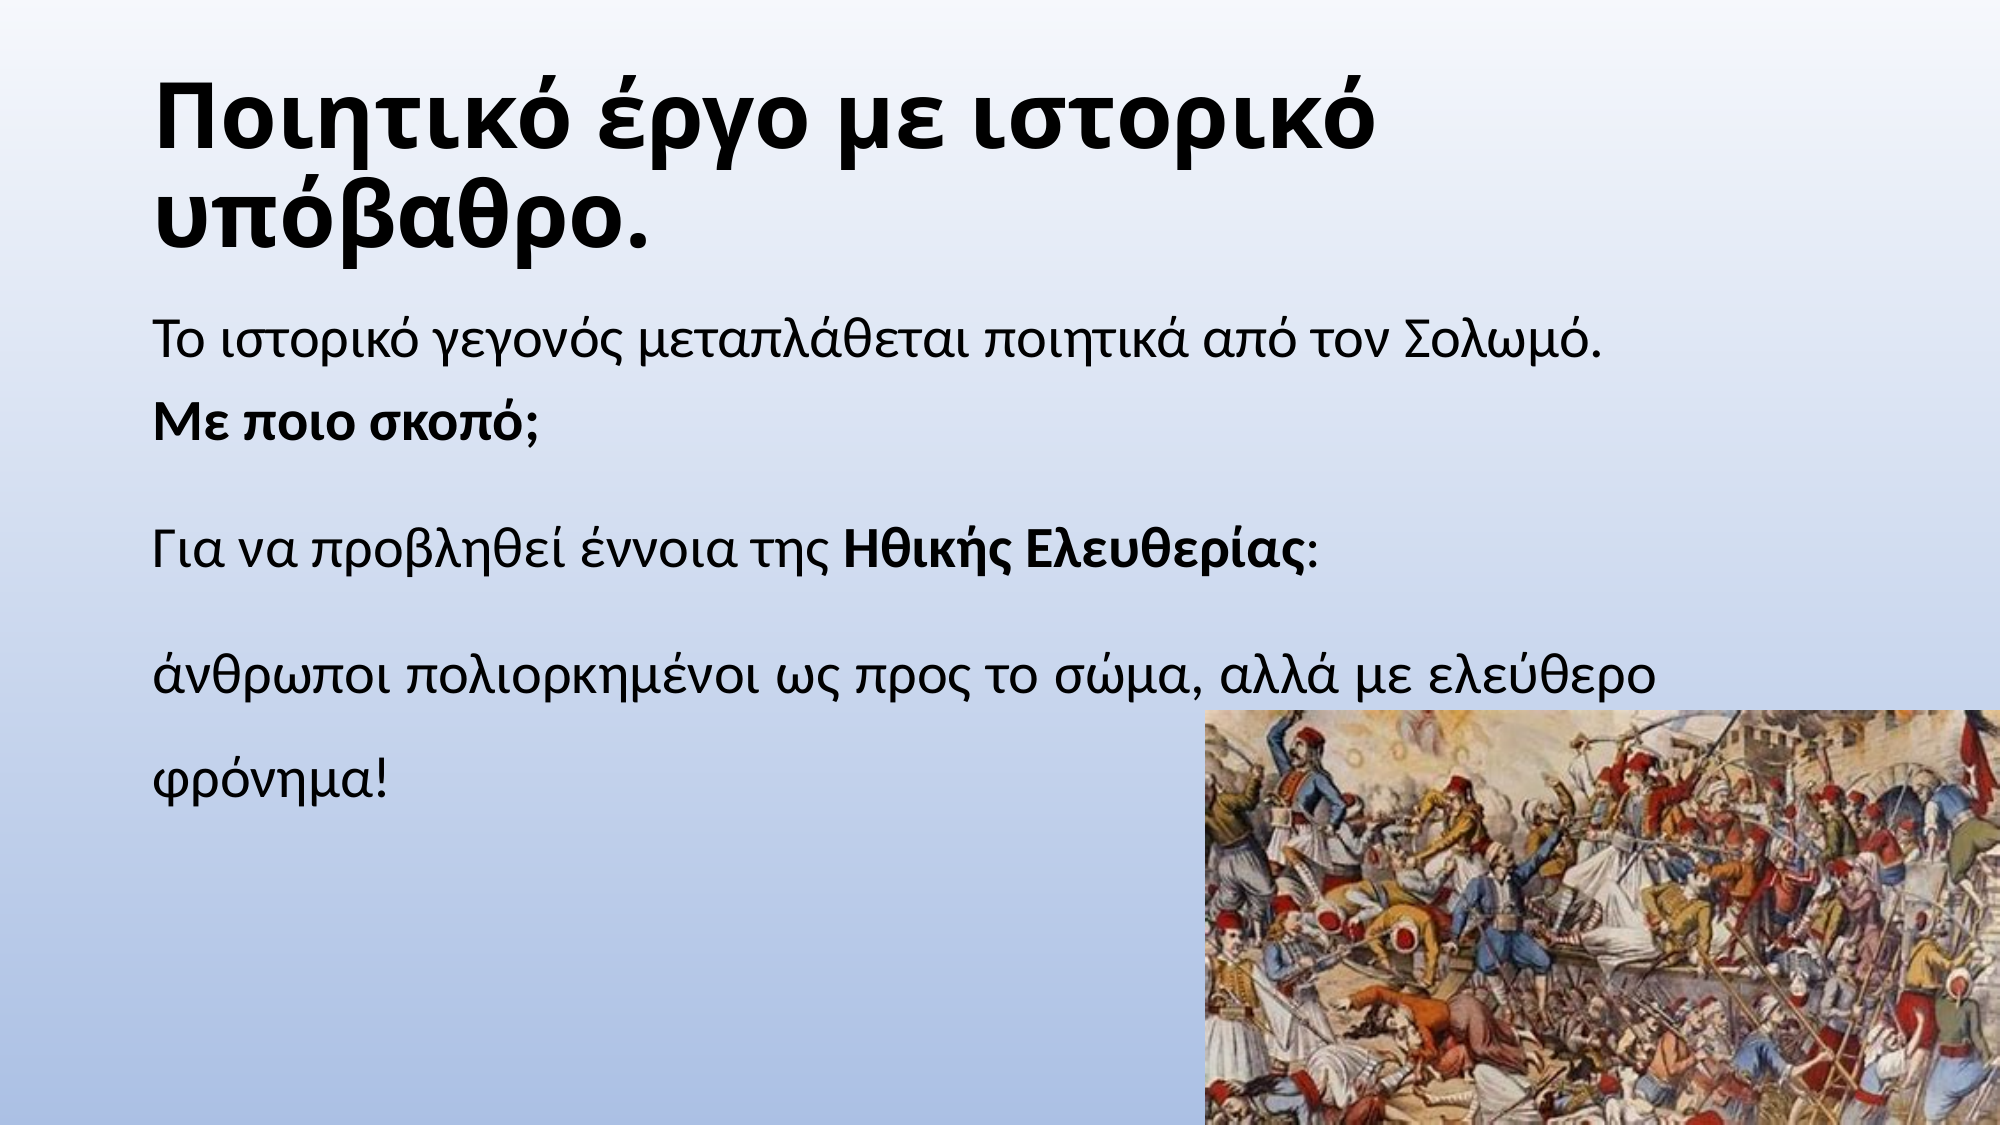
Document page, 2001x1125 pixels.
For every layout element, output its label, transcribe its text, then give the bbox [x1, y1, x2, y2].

list Το ιστορικό γεγονός μεταπλάθεται ποιητικά από τον Σολωμό. Με ποιο σκοπό; Για να προβληθεί έννοια της Ηθικής Ελευθερίας: άνθρωποι πολιορκημένοι ως προς το σώμα, αλλά με ελεύθερο φρόνημα! [137, 299, 1863, 1014]
title Ποιητικό έργο με ιστορικό υπόβαθρο. [137, 59, 1863, 278]
picture [1205, 710, 2000, 1125]
